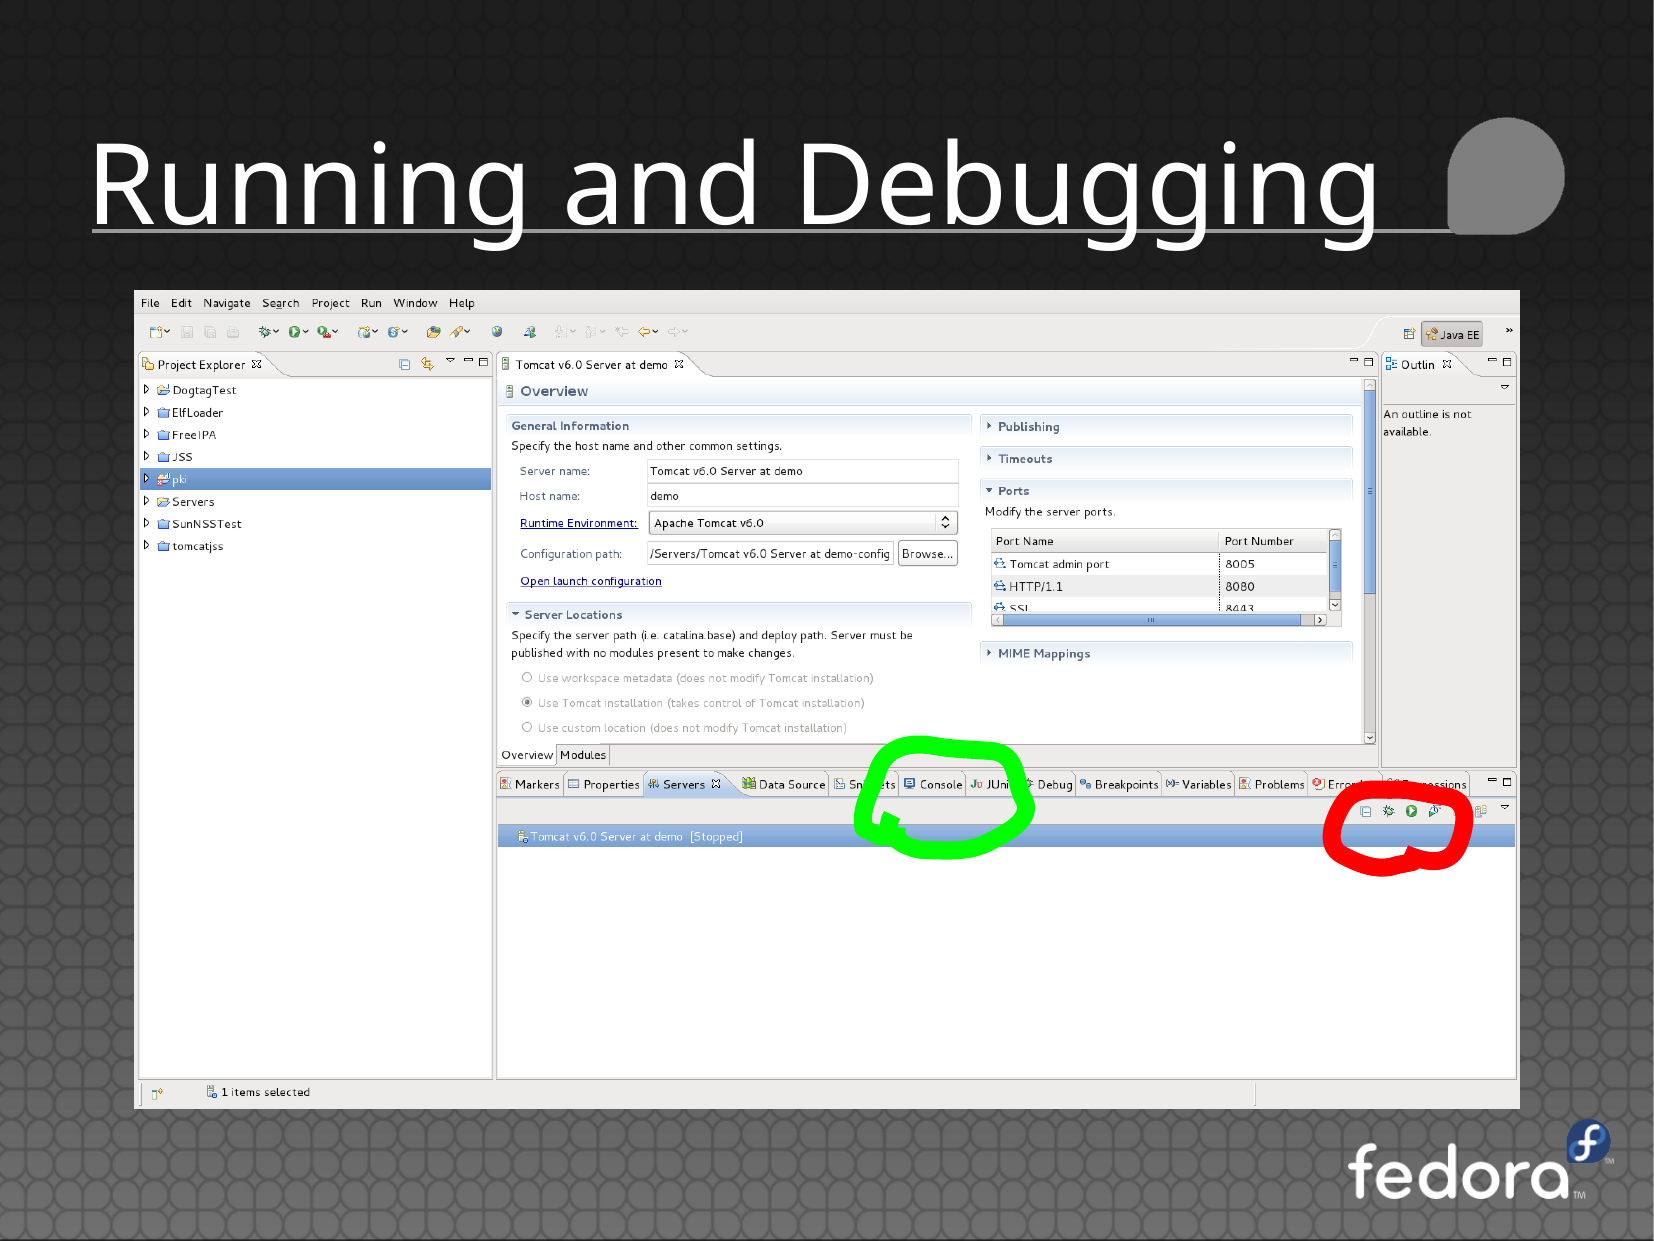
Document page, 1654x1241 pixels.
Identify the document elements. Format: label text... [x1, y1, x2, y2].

title Running and Debugging [86, 112, 1576, 249]
picture [0, 0, 1654, 1241]
